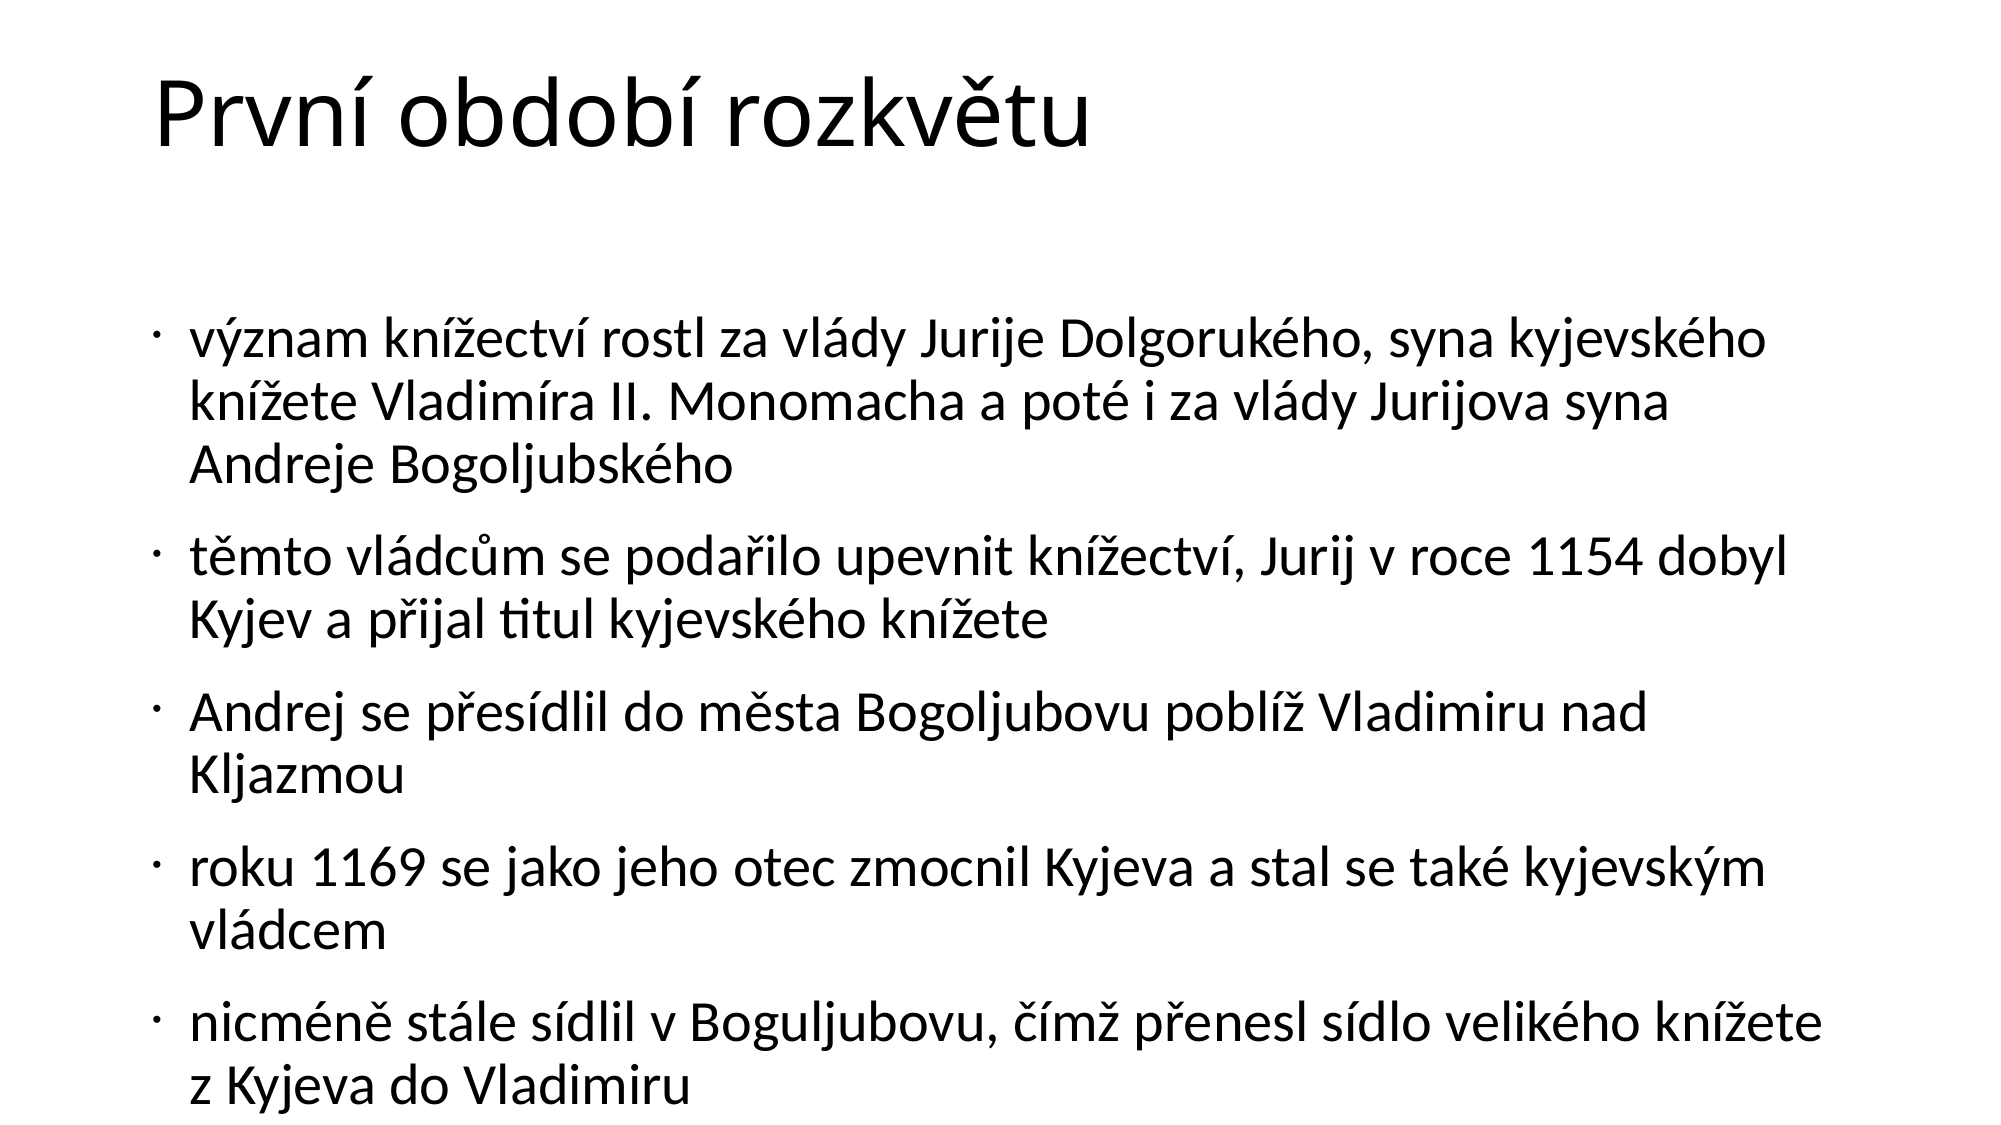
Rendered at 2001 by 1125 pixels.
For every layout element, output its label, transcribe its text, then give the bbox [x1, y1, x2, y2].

title První období rozkvětu [137, 59, 1863, 278]
list význam knížectví rostl za vlády Jurije Dolgorukého, syna kyjevského knížete Vladimíra II. Monomacha a poté i za vlády Jurijova syna Andreje Bogoljubského těmto vládcům se podařilo upevnit knížectví, Jurij v roce 1154 dobyl Kyjev a přijal titul kyjevského knížete Andrej se přesídlil do města Bogoljubovu poblíž Vladimiru nad Kljazmou roku 1169 se jako jeho otec zmocnil Kyjeva a stal se také kyjevským vládcem nicméně stále sídlil v Boguljubovu, čímž přenesl sídlo velikého knížete z Kyjeva do Vladimiru Andrej se pokusil dobýt i Novgorod, ale neuspěl [137, 299, 1863, 1014]
